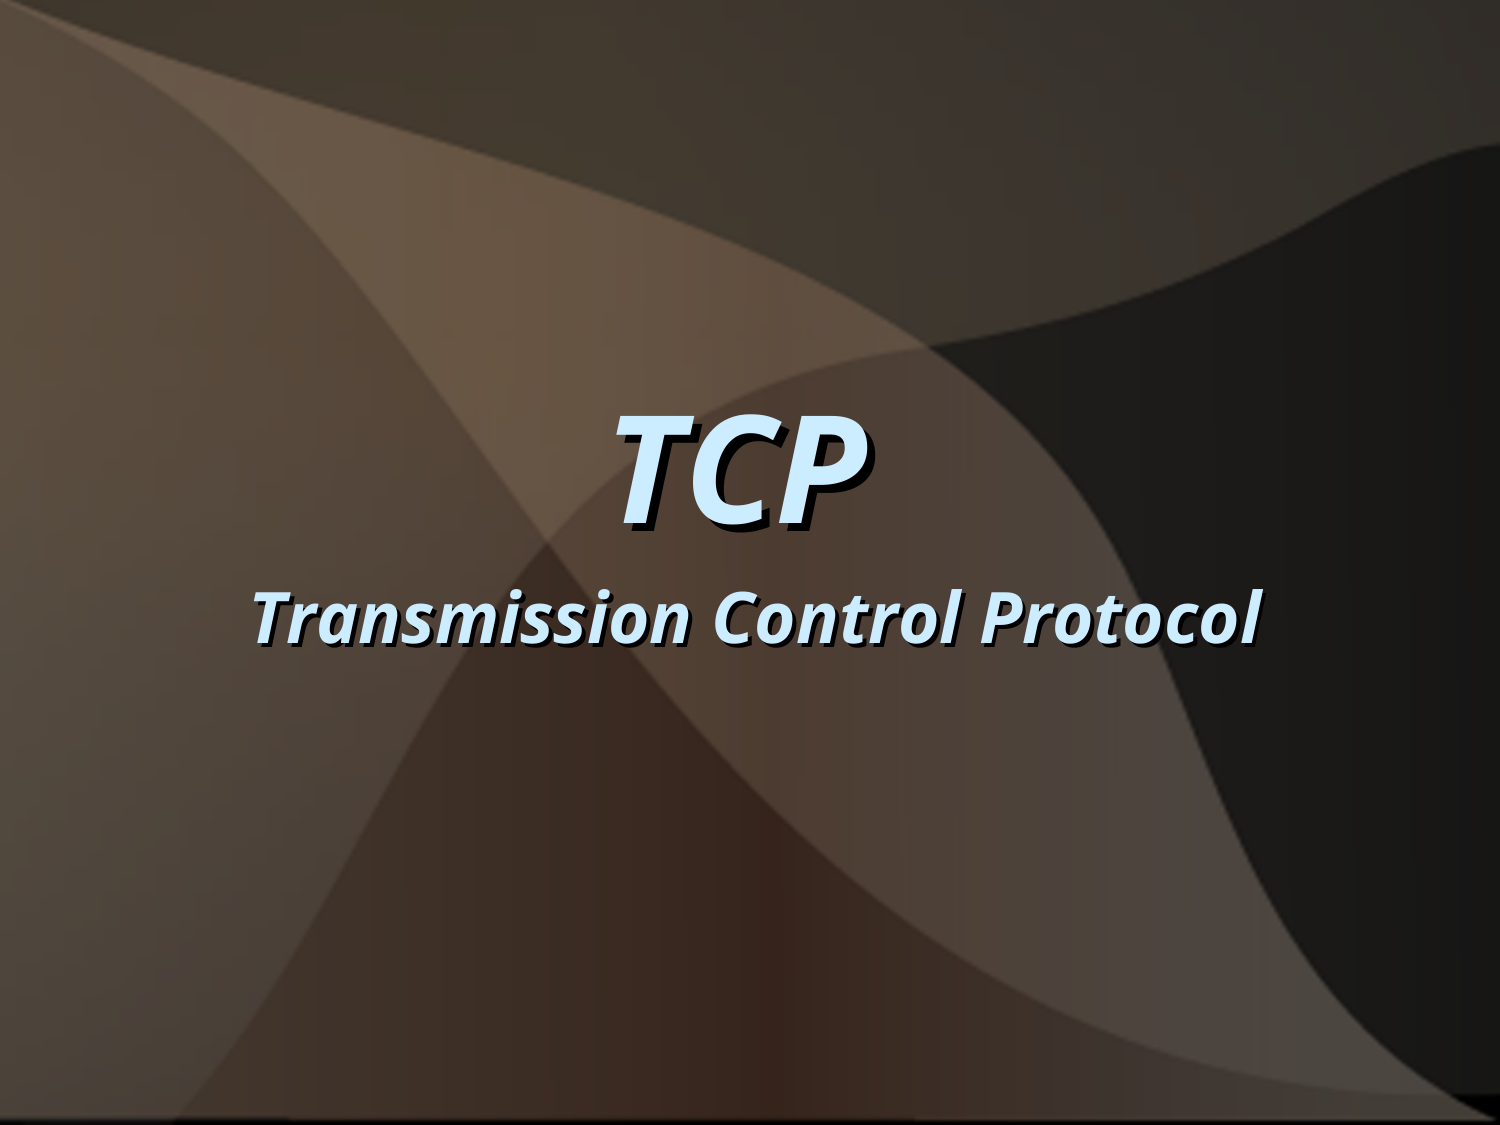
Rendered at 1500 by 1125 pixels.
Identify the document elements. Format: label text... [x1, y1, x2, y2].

text_box TCP Transmission Control Protocol [137, 381, 1374, 647]
picture [0, 0, 1500, 1125]
